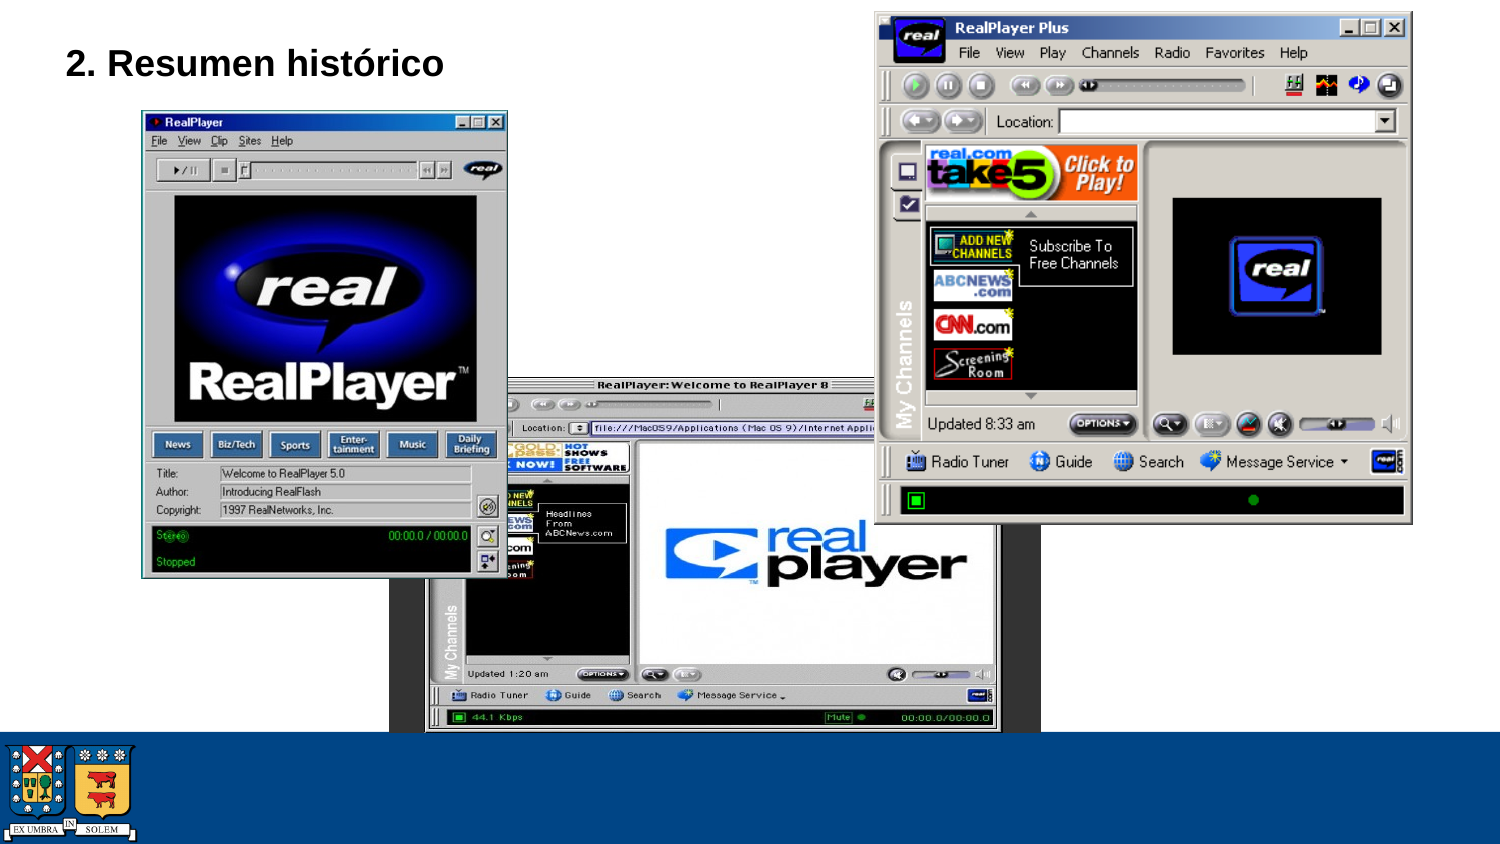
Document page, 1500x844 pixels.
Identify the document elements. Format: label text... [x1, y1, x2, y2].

text_box 2. Resumen histórico [50, 35, 1418, 780]
picture [2, 732, 139, 844]
picture [141, 11, 1413, 733]
